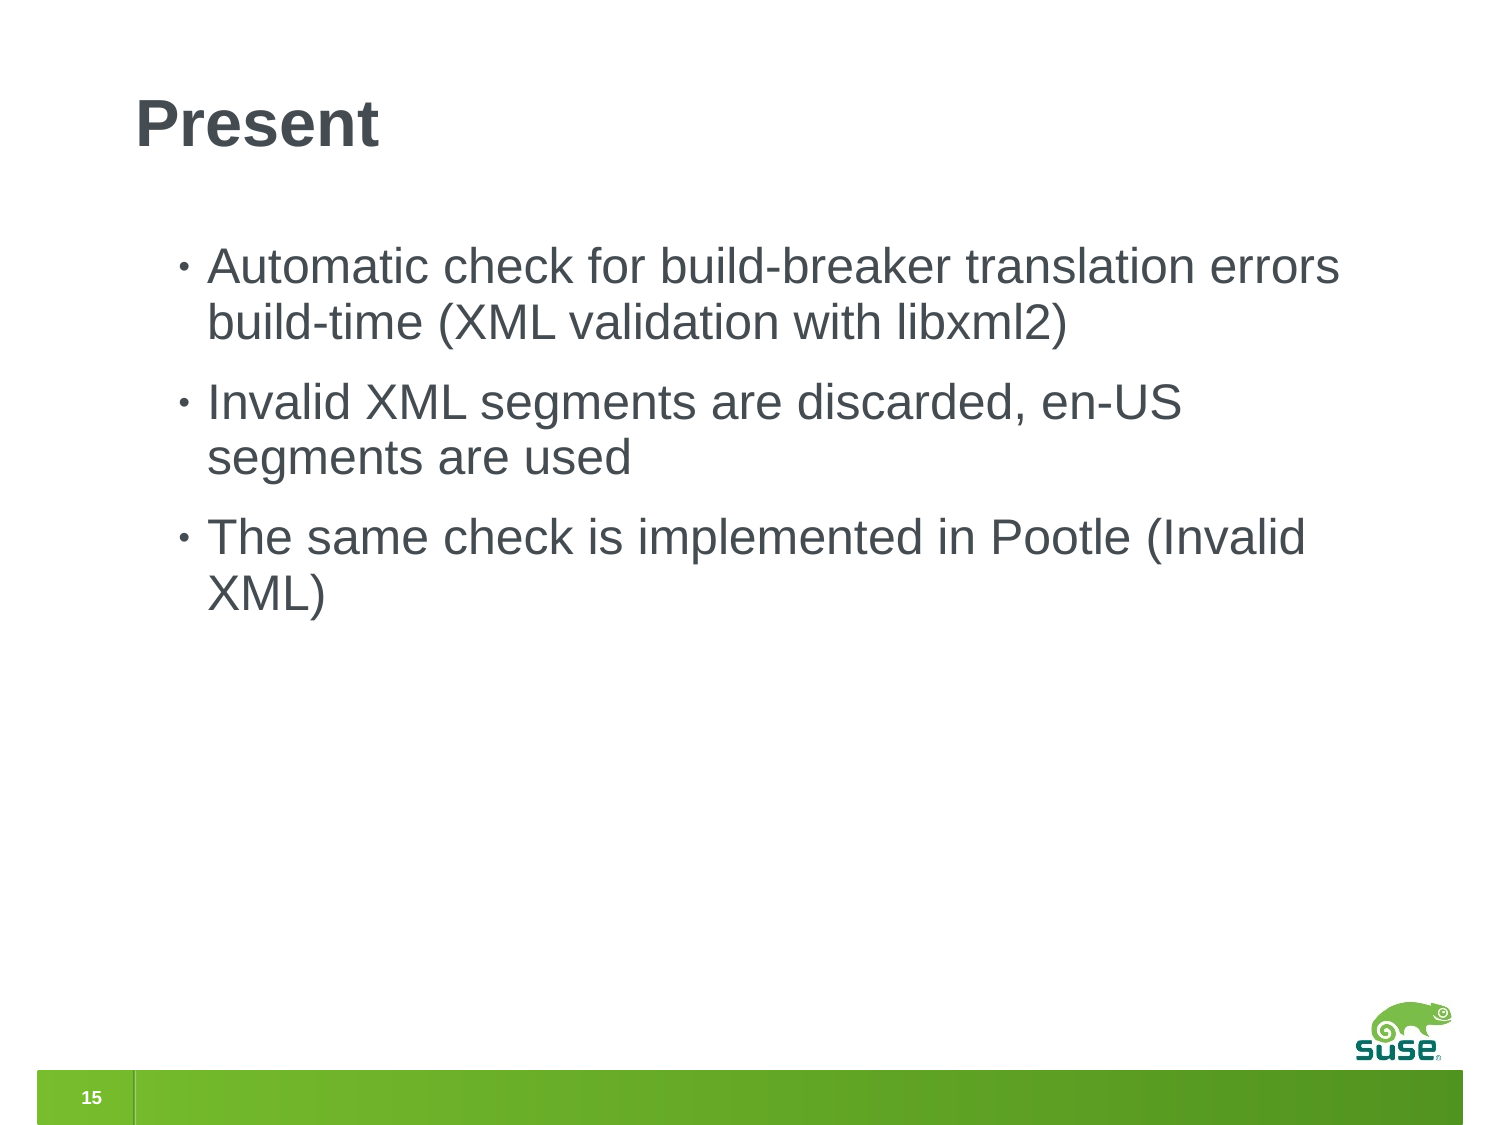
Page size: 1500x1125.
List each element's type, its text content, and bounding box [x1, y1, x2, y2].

list Automatic check for build-breaker translation errors build-time (XML validation with libxml2) Invalid XML segments are discarded, en-US segments are used The same check is implemented in Pootle (Invalid XML) [135, 238, 1372, 892]
title Present [135, 41, 1372, 204]
picture [1355, 1001, 1452, 1061]
